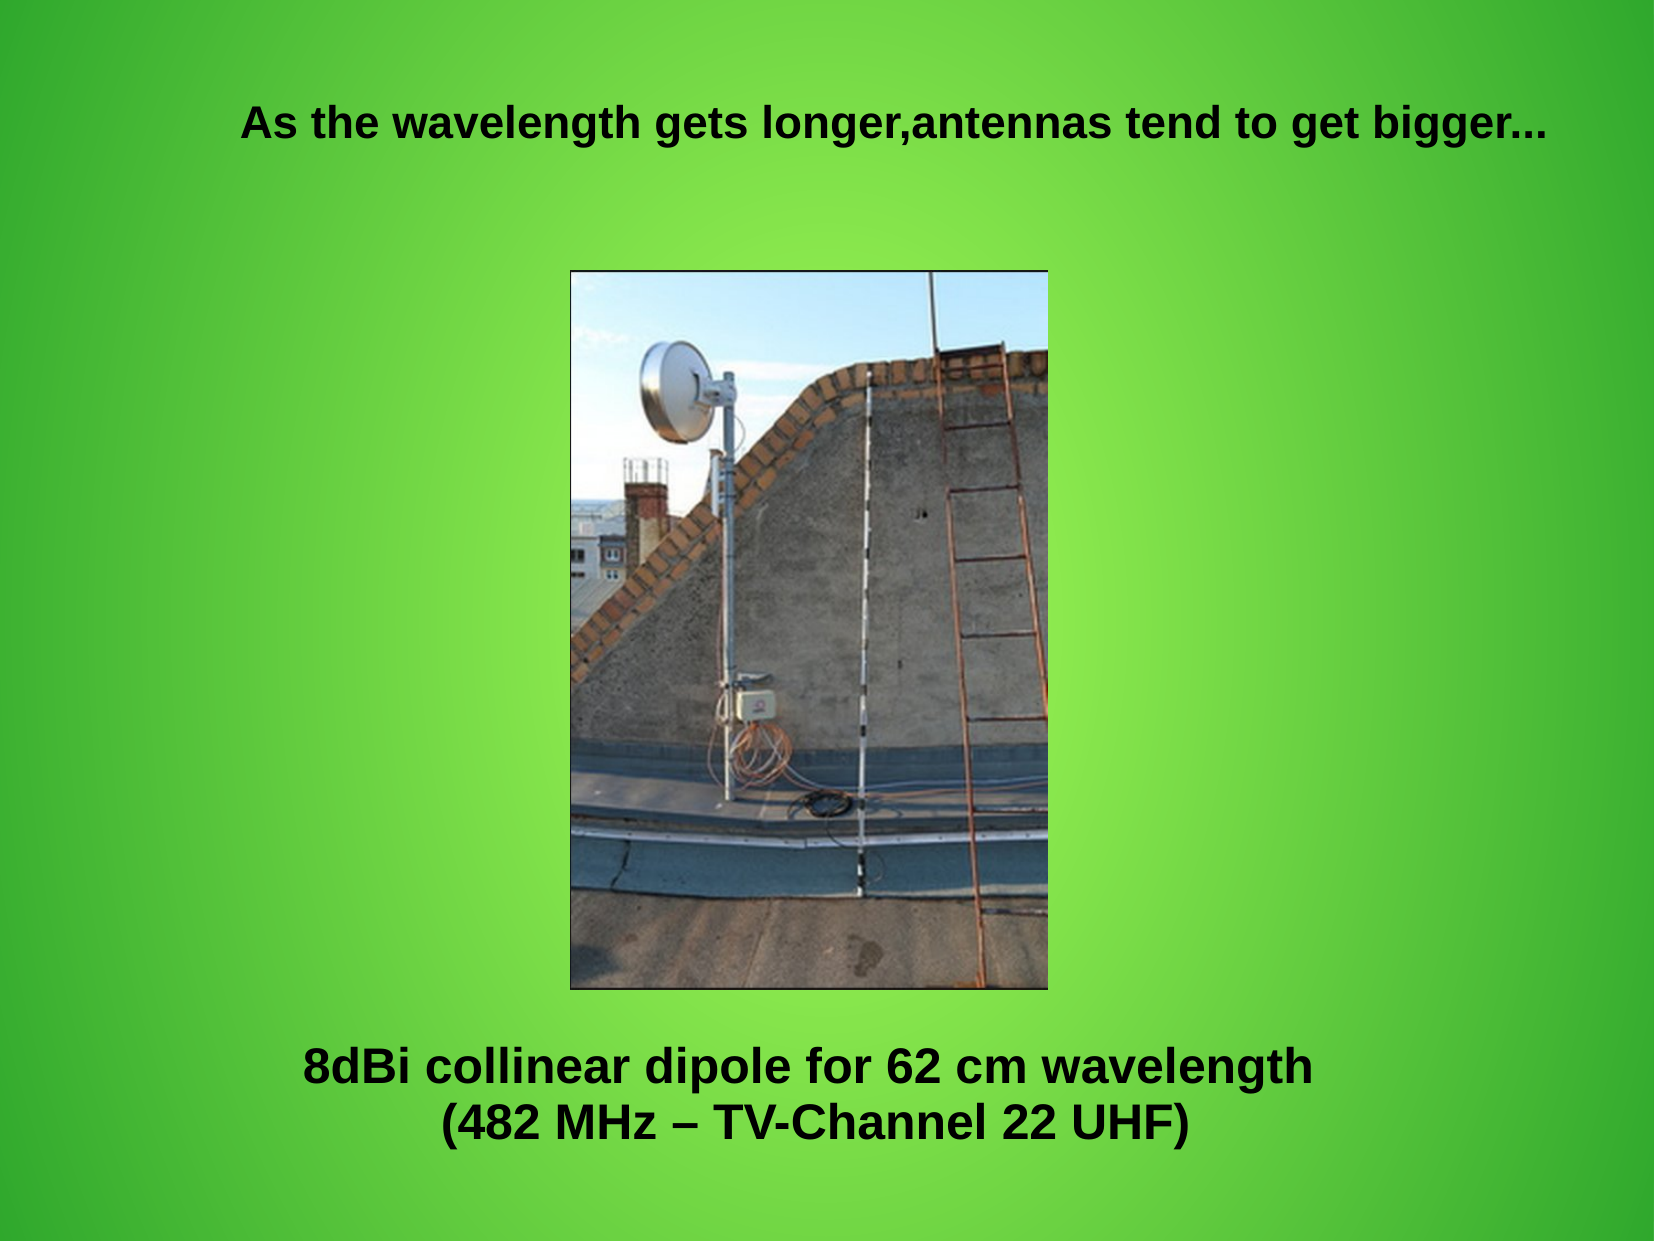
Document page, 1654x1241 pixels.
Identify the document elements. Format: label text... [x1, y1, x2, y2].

title 8dBi collinear dipole for 62 cm wavelength (482 MHz – TV-Channel 22 UHF) [71, 1020, 1561, 1225]
picture [570, 270, 1048, 991]
text_box As the wavelength gets longer,antennas tend to get bigger... [225, 90, 1563, 157]
